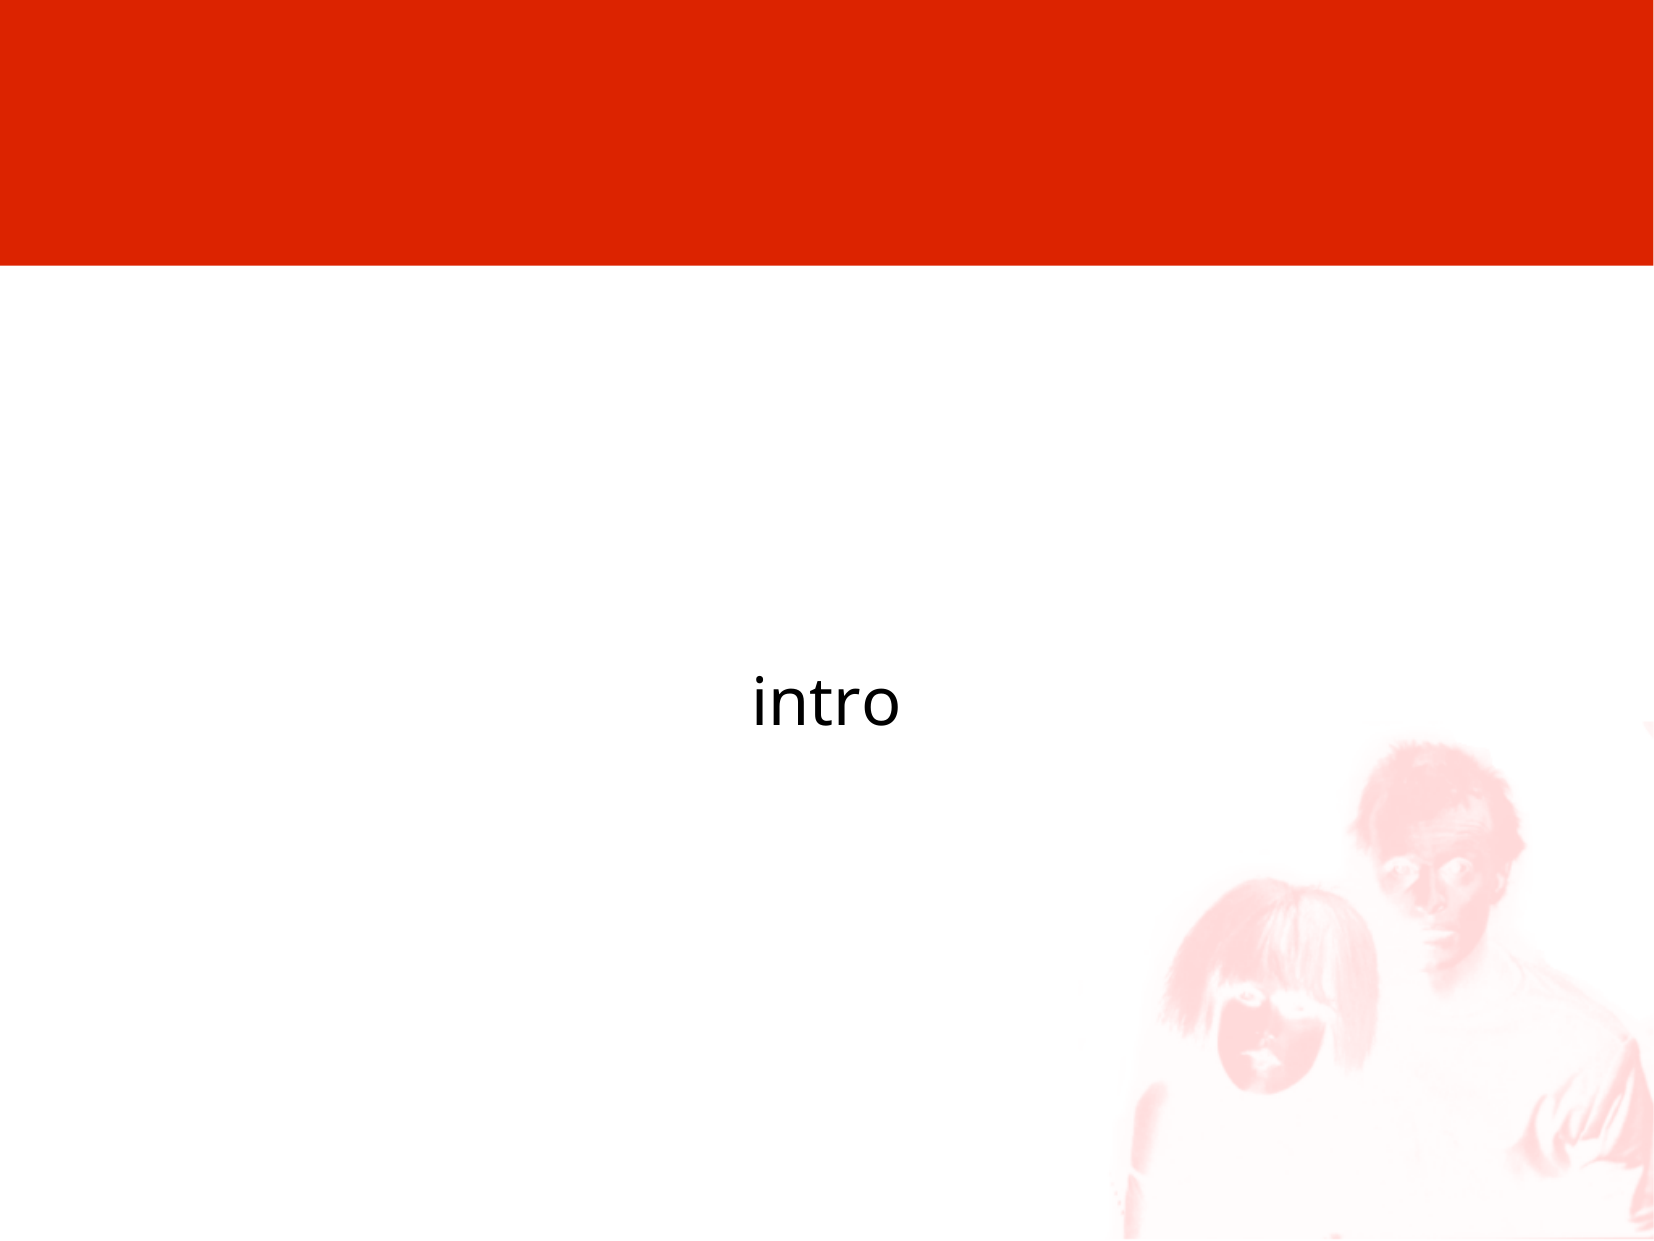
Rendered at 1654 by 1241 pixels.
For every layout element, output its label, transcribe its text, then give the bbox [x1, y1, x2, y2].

picture [0, 266, 1654, 1241]
text_box [0, 0, 1654, 266]
subtitle intro [82, 297, 1571, 1102]
